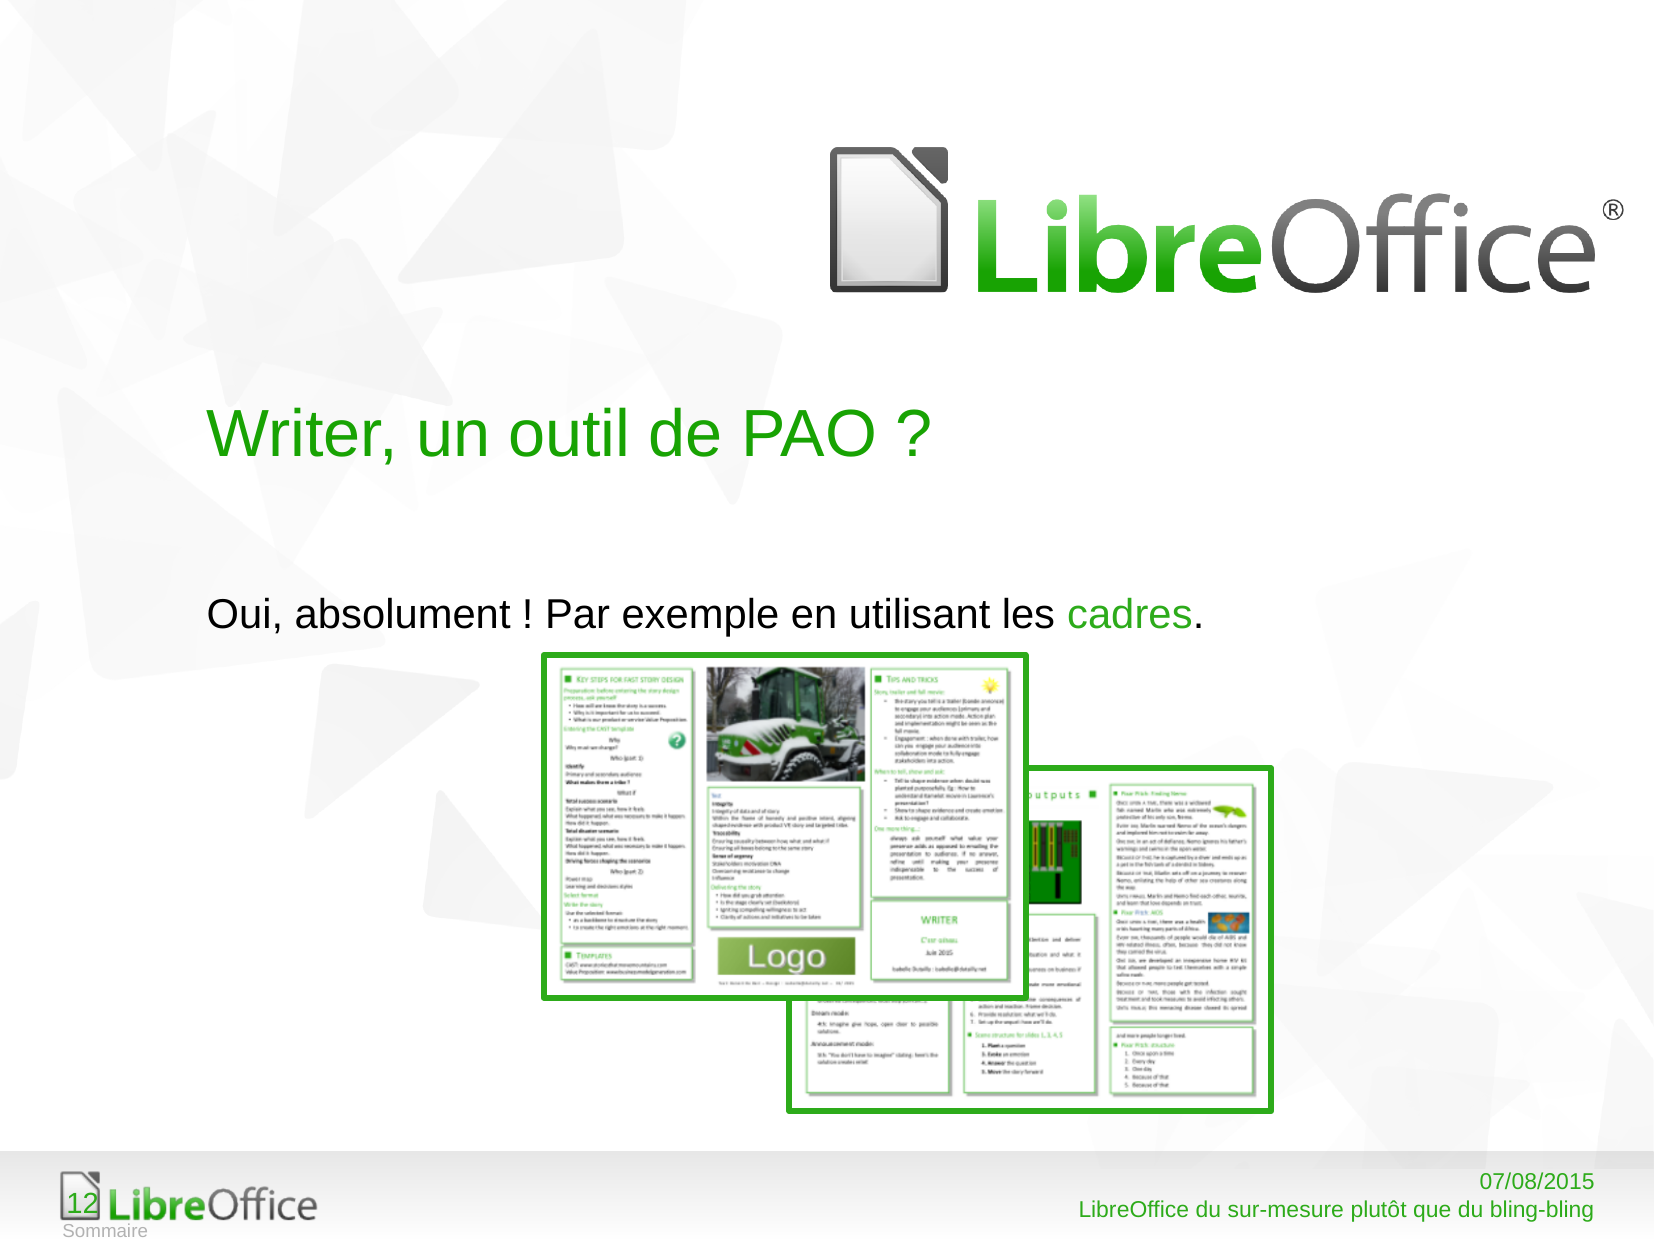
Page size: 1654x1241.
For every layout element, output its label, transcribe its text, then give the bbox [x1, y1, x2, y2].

picture [0, 0, 1654, 930]
picture [915, 548, 1654, 1169]
picture [546, 657, 1023, 995]
picture [792, 771, 1269, 1109]
list Oui, absolument ! Par exemple en utilisant les cadres. [206, 590, 1477, 670]
title Writer, un outil de PAO ? [206, 395, 1477, 573]
picture [41, 1152, 337, 1240]
